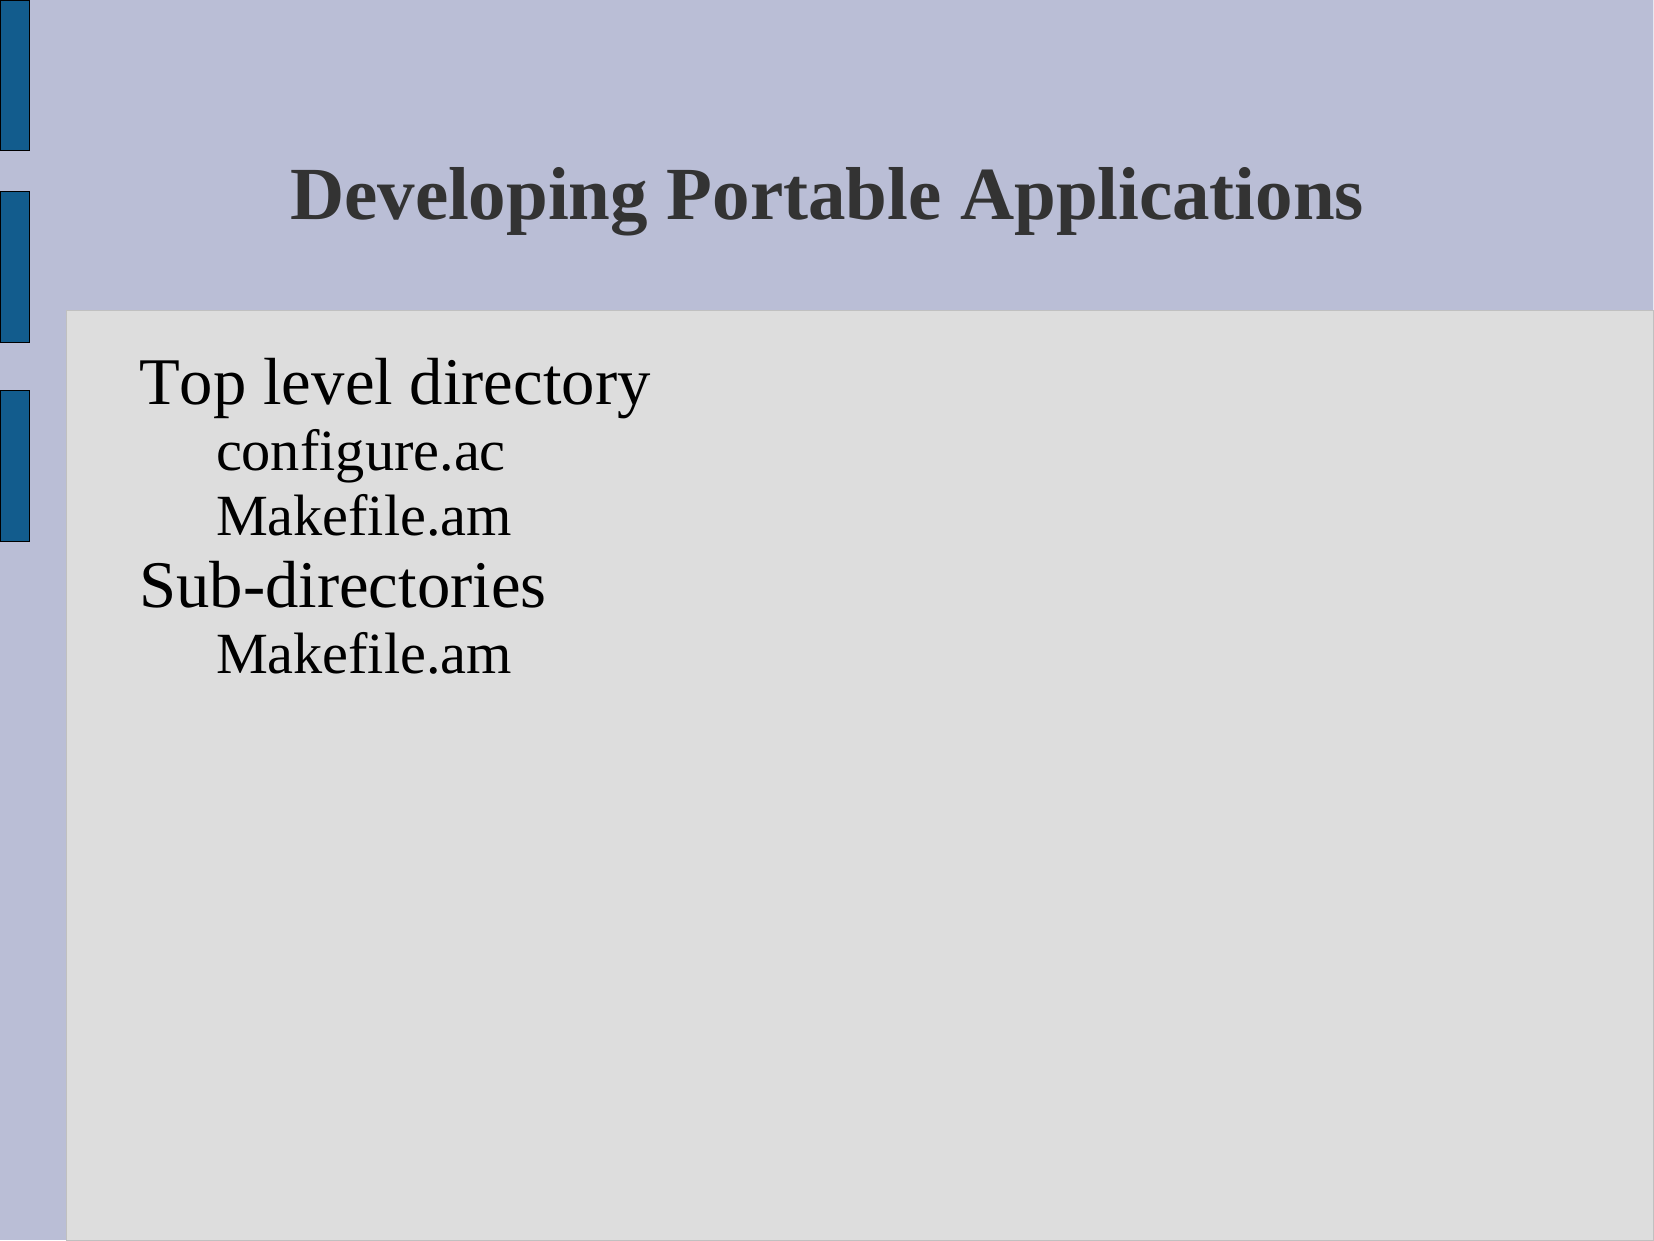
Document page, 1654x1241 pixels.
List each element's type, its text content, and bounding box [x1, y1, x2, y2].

title Developing Portable Applications [121, 91, 1534, 299]
list Top level directory configure.ac Makefile.am Sub-directories Makefile.am [121, 344, 1534, 1127]
